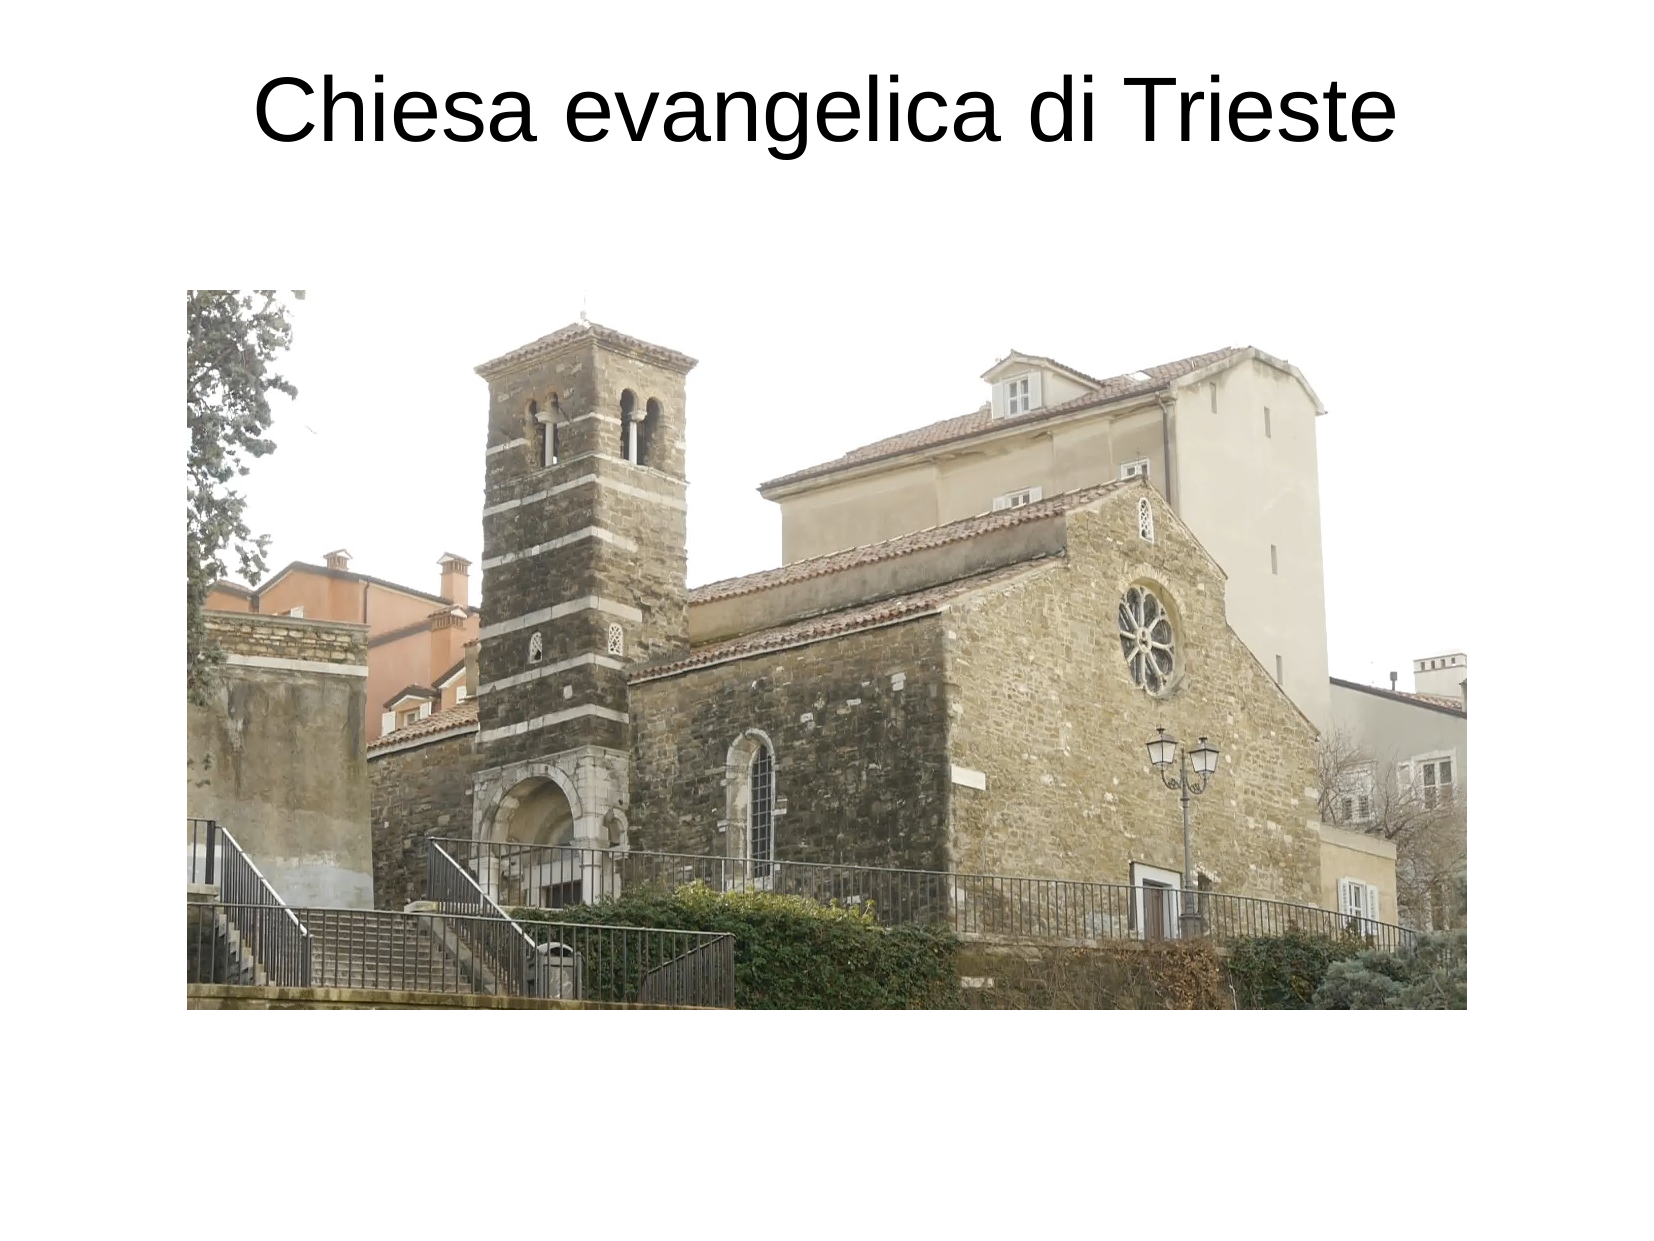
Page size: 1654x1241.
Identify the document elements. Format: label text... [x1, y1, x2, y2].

title Chiesa evangelica di Trieste [82, 49, 1571, 257]
picture [187, 290, 1467, 1010]
